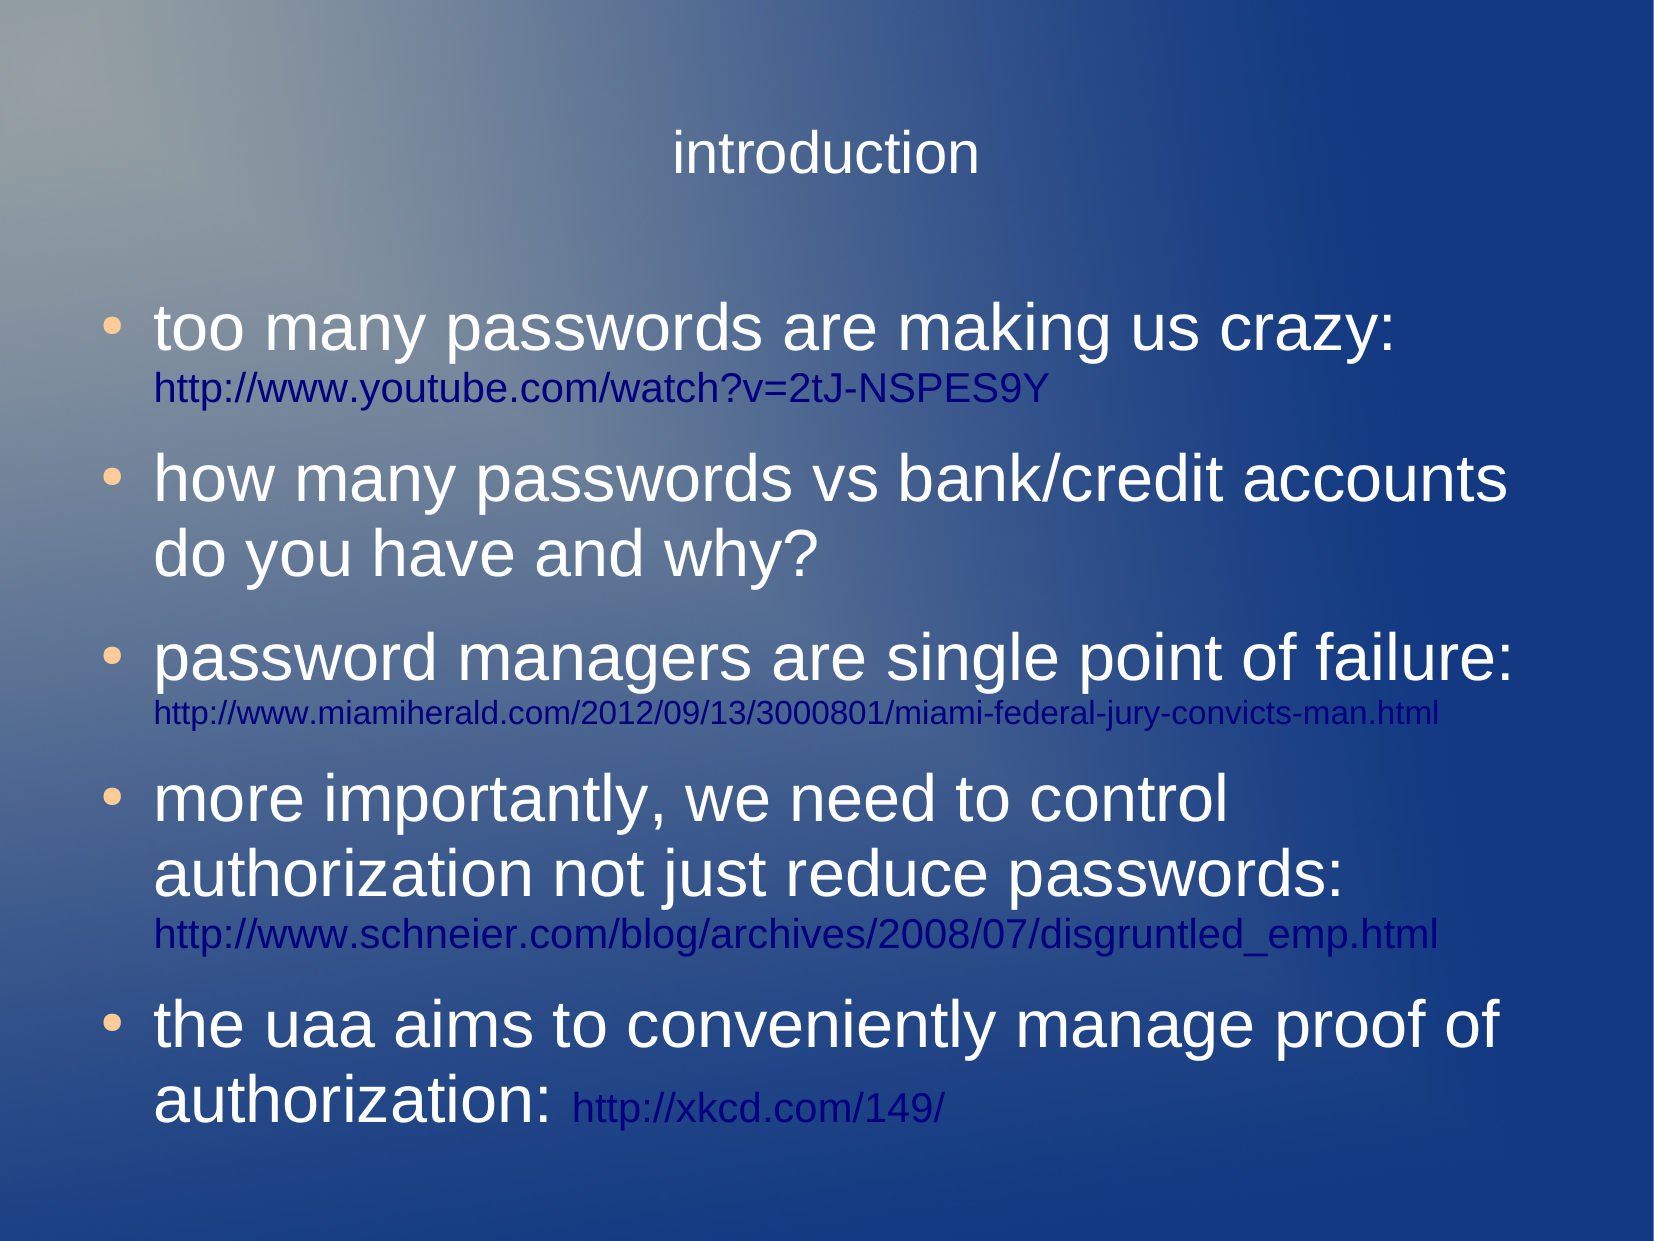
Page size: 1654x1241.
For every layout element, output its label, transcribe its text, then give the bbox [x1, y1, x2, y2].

title introduction [82, 49, 1571, 257]
list too many passwords are making us crazy: http://www.youtube.com/watch?v=2tJ-NSPES9Y how many passwords vs bank/credit accounts do you have and why? password managers are single point of failure: http://www.miamiherald.com/2012/09/13/3000801/miami-federal-jury-convicts-man.html more importantly, we need to control authorization not just reduce passwords: http://www.schneier.com/blog/archives/2008/07/disgruntled_emp.html the uaa aims to conveniently manage proof of authorization: http://xkcd.com/149/ [82, 290, 1571, 1137]
picture [0, 0, 1654, 1241]
